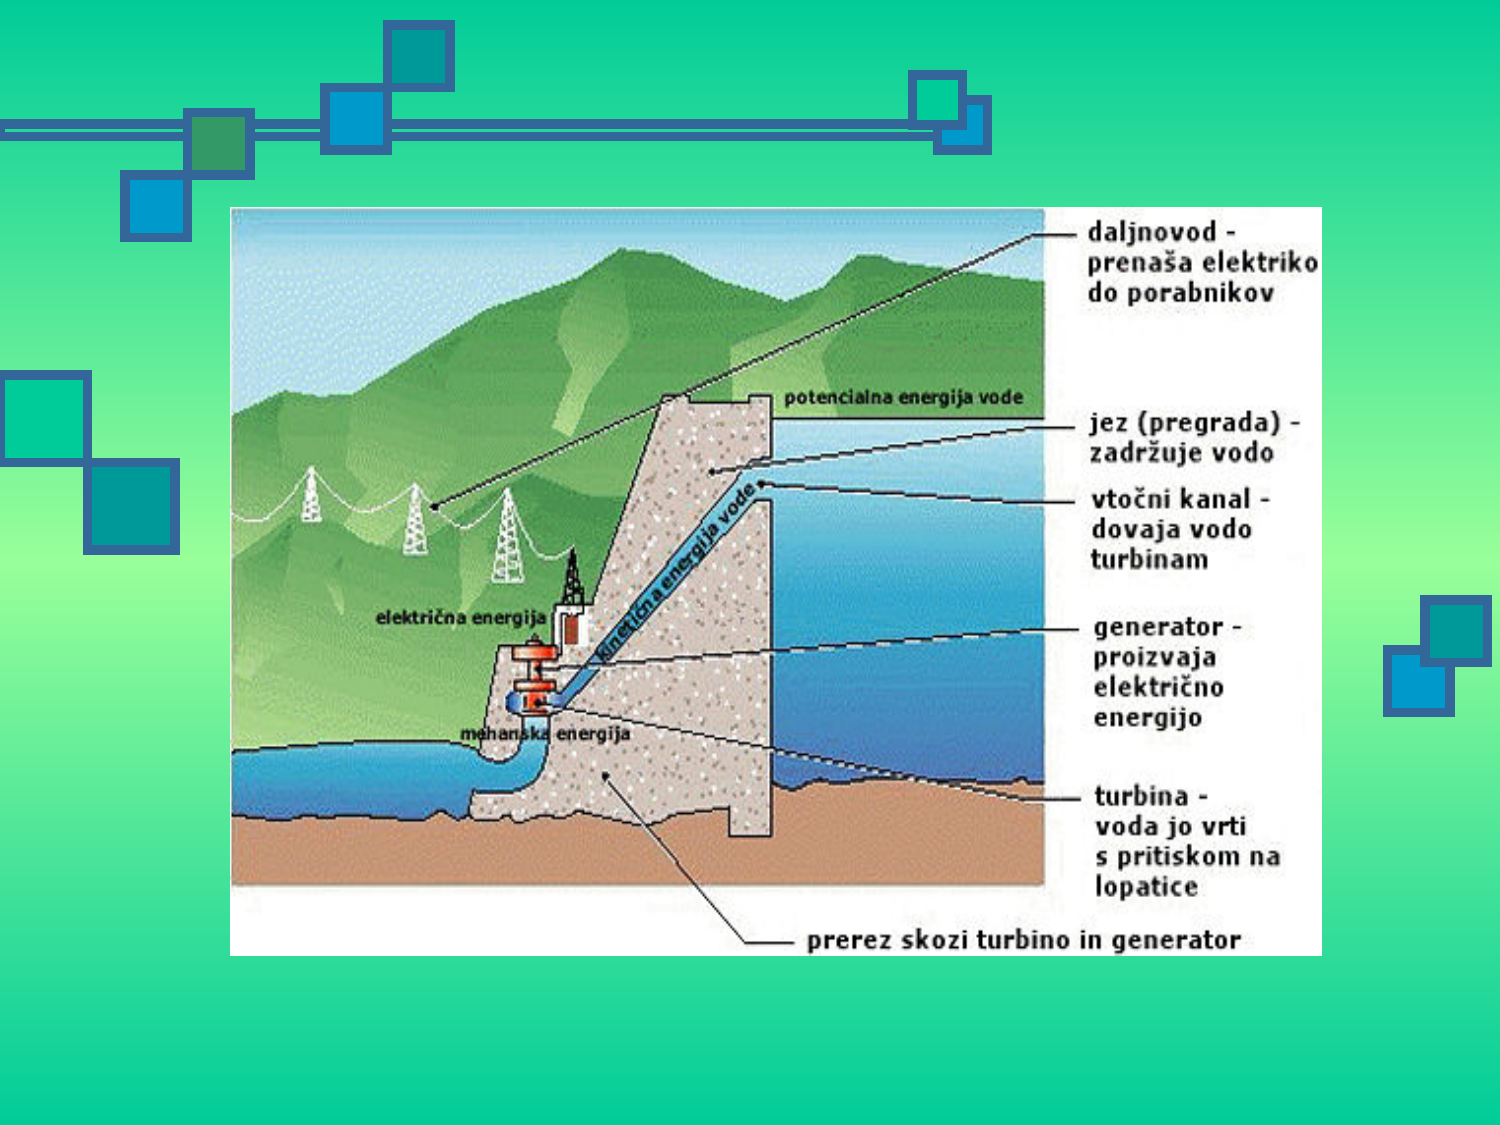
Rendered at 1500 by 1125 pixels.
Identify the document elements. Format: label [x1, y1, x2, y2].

picture [230, 207, 1322, 956]
